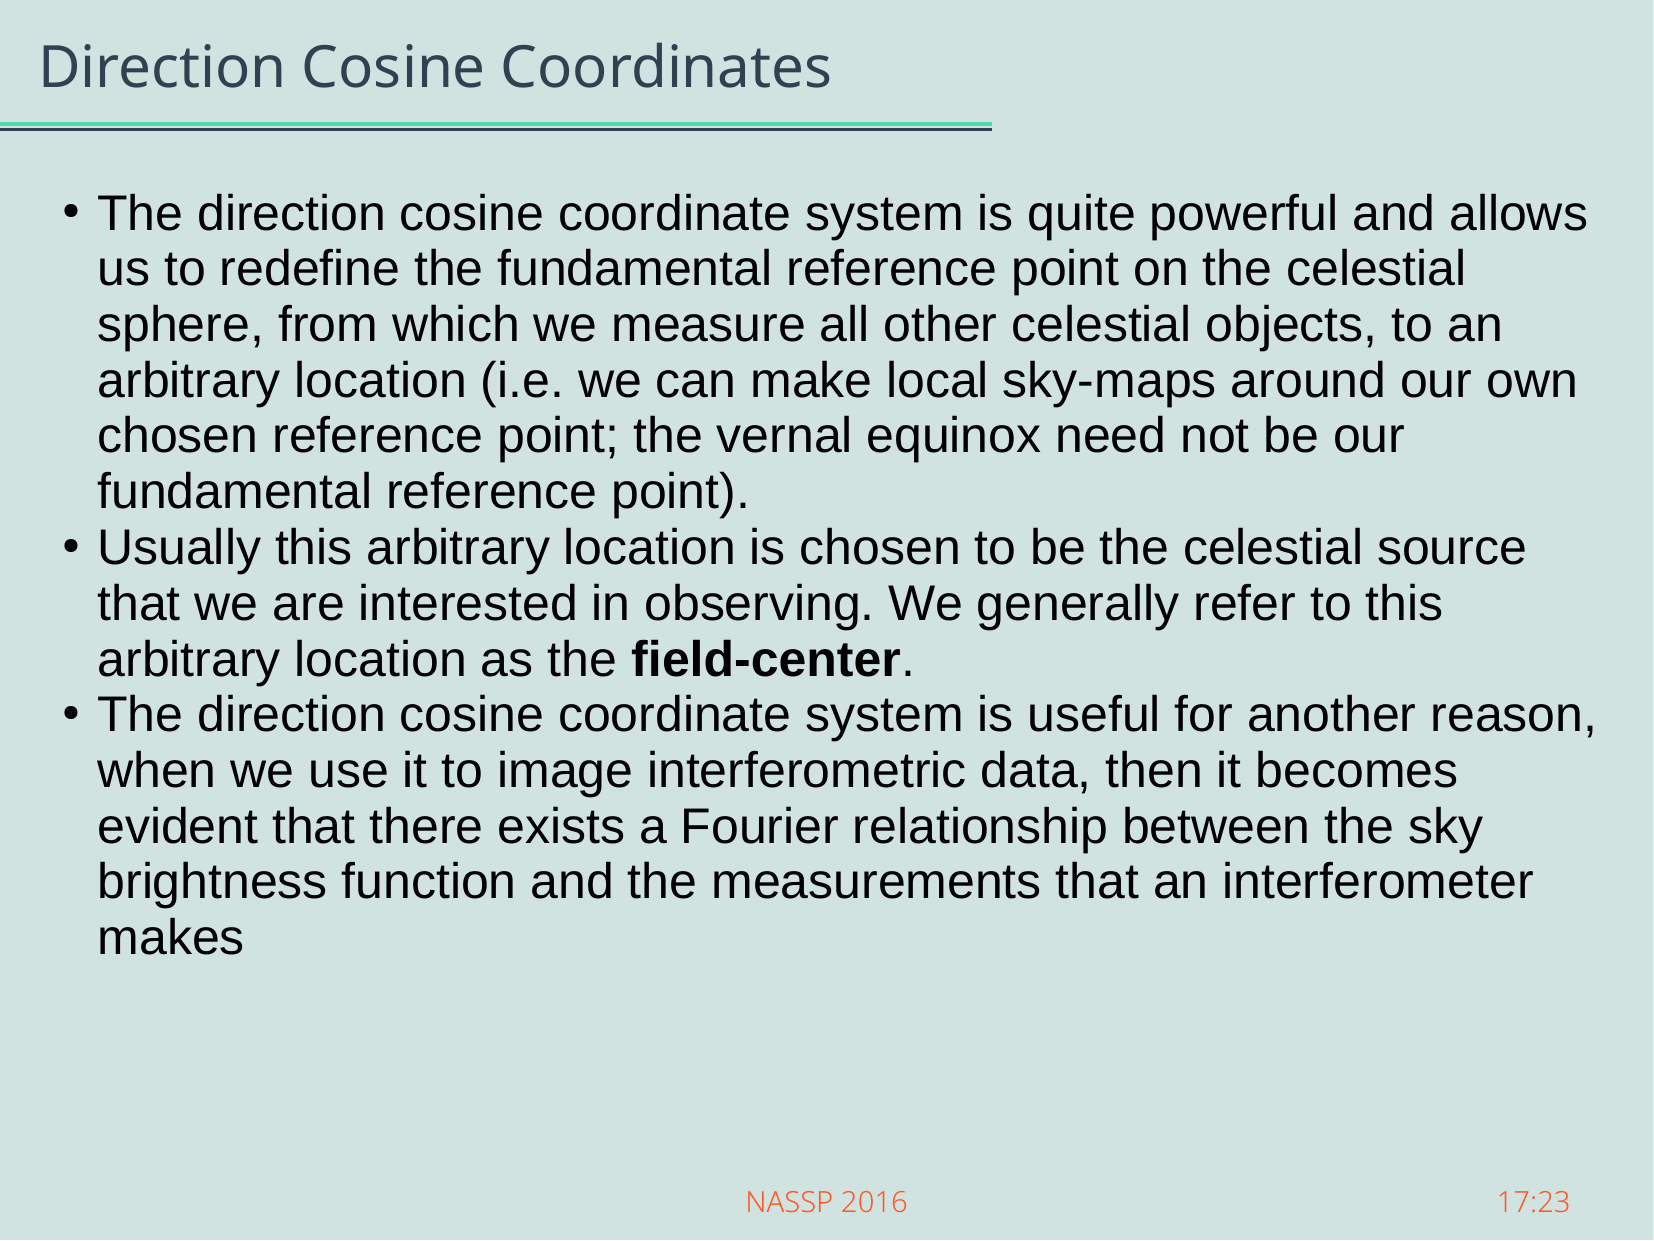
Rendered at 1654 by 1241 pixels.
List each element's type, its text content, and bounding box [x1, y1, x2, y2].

text_box Direction Cosine Coordinates [23, 17, 1359, 101]
text_box The direction cosine coordinate system is quite powerful and allows us to redefine the fundamental reference point on the celestial sphere, from which we measure all other celestial objects, to an arbitrary location (i.e. we can make local sky-maps around our own chosen reference point; the vernal equinox need not be our fundamental reference point). Usually this arbitrary location is chosen to be the celestial source that we are interested in observing. We generally refer to this arbitrary location as the field-center. The direction cosine coordinate system is useful for another reason, when we use it to image interferometric data, then it becomes evident that there exists a Fourier relationship between the sky brightness function and the measurements that an interferometer makes [47, 177, 1619, 973]
